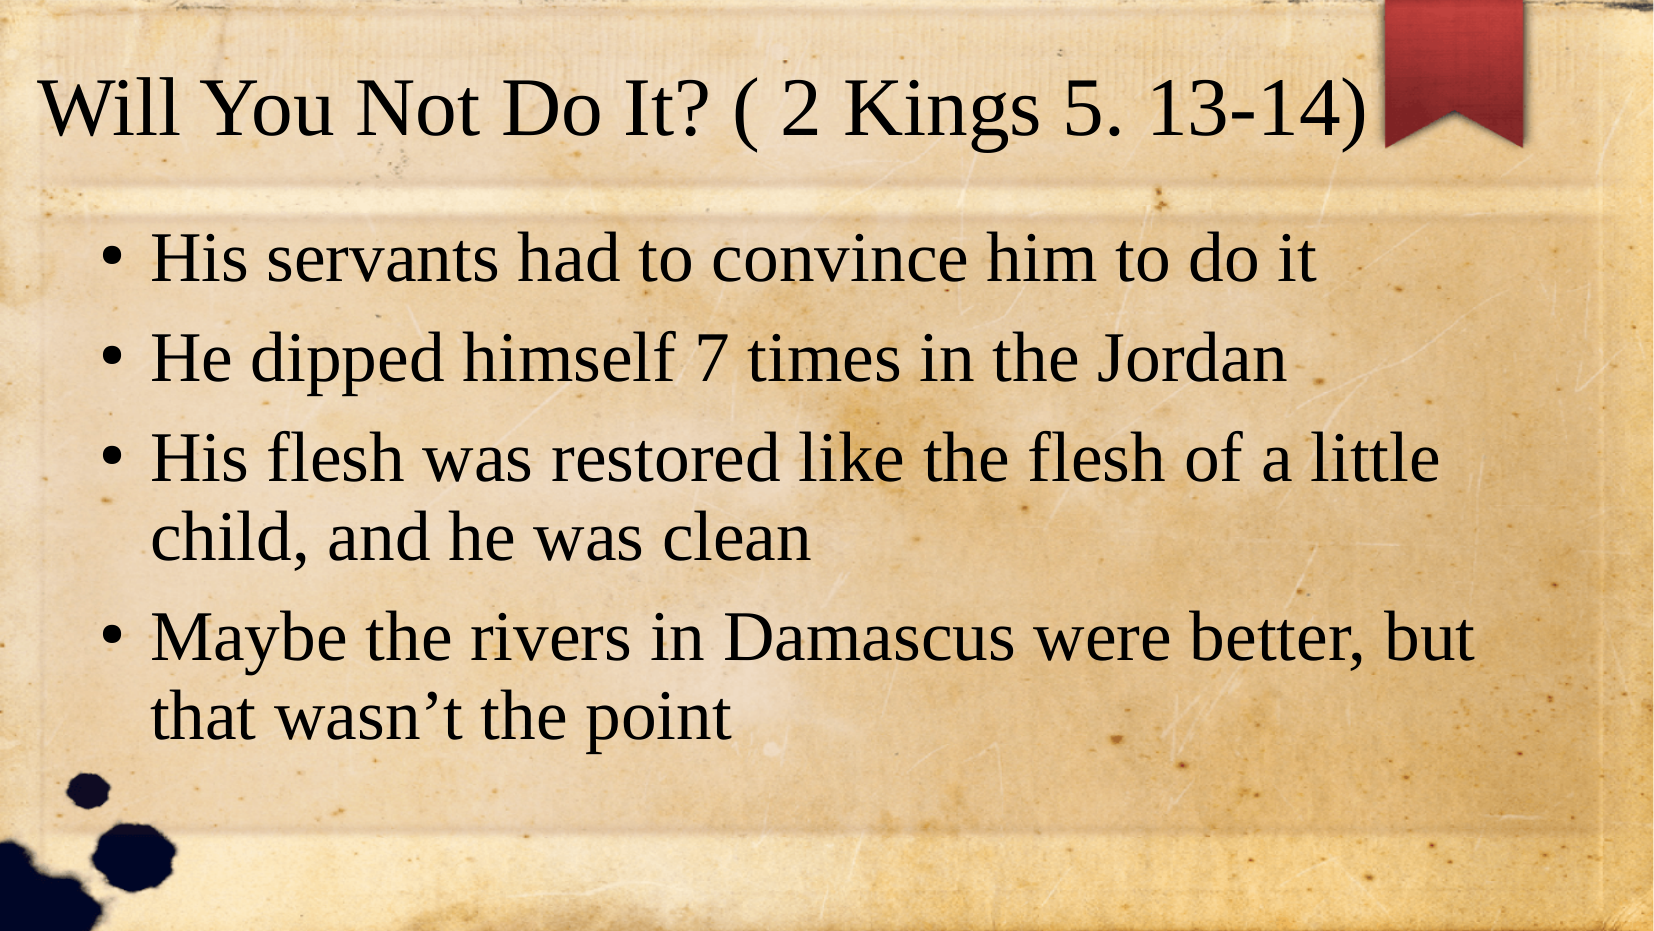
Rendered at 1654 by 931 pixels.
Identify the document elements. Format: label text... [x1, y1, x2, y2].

picture [0, 0, 1654, 931]
title Will You Not Do It? ( 2 Kings 5. 13-14) [37, 37, 1388, 178]
list His servants had to convince him to do it He dipped himself 7 times in the Jordan His flesh was restored like the flesh of a little child, and he was clean Maybe the rivers in Damascus were better, but that wasn’t the point [82, 217, 1538, 758]
